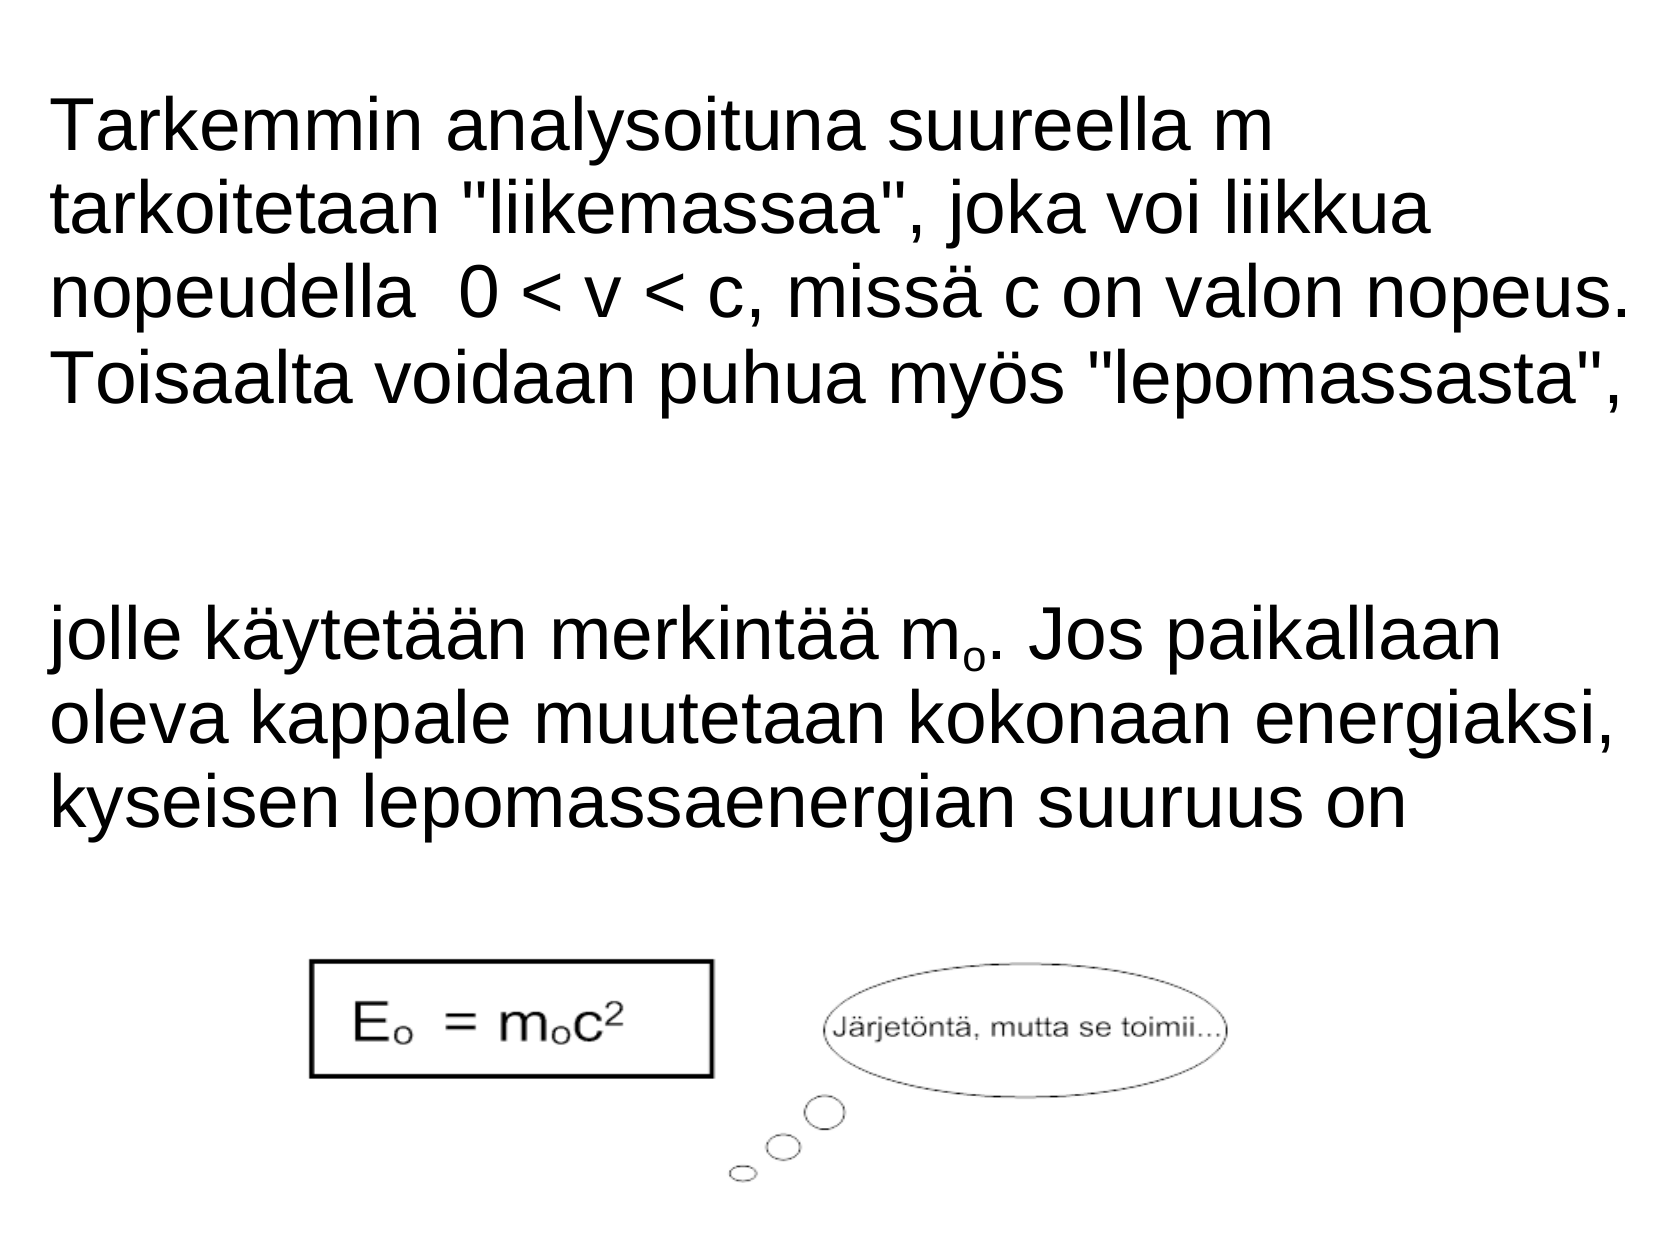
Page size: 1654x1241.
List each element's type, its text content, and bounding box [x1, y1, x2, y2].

text_box Tarkemmin analysoituna suureella m tarkoitetaan "liikemassaa", joka voi liikkua nopeudella 0 < v < c, missä c on valon nopeus. Toisaalta voidaan puhua myös "lepomassasta", jolle käytetään merkintää mo. Jos paikallaan oleva kappale muutetaan kokonaan energiaksi, kyseisen lepomassaenergian suuruus on [34, 70, 1654, 792]
picture [283, 911, 1297, 1205]
